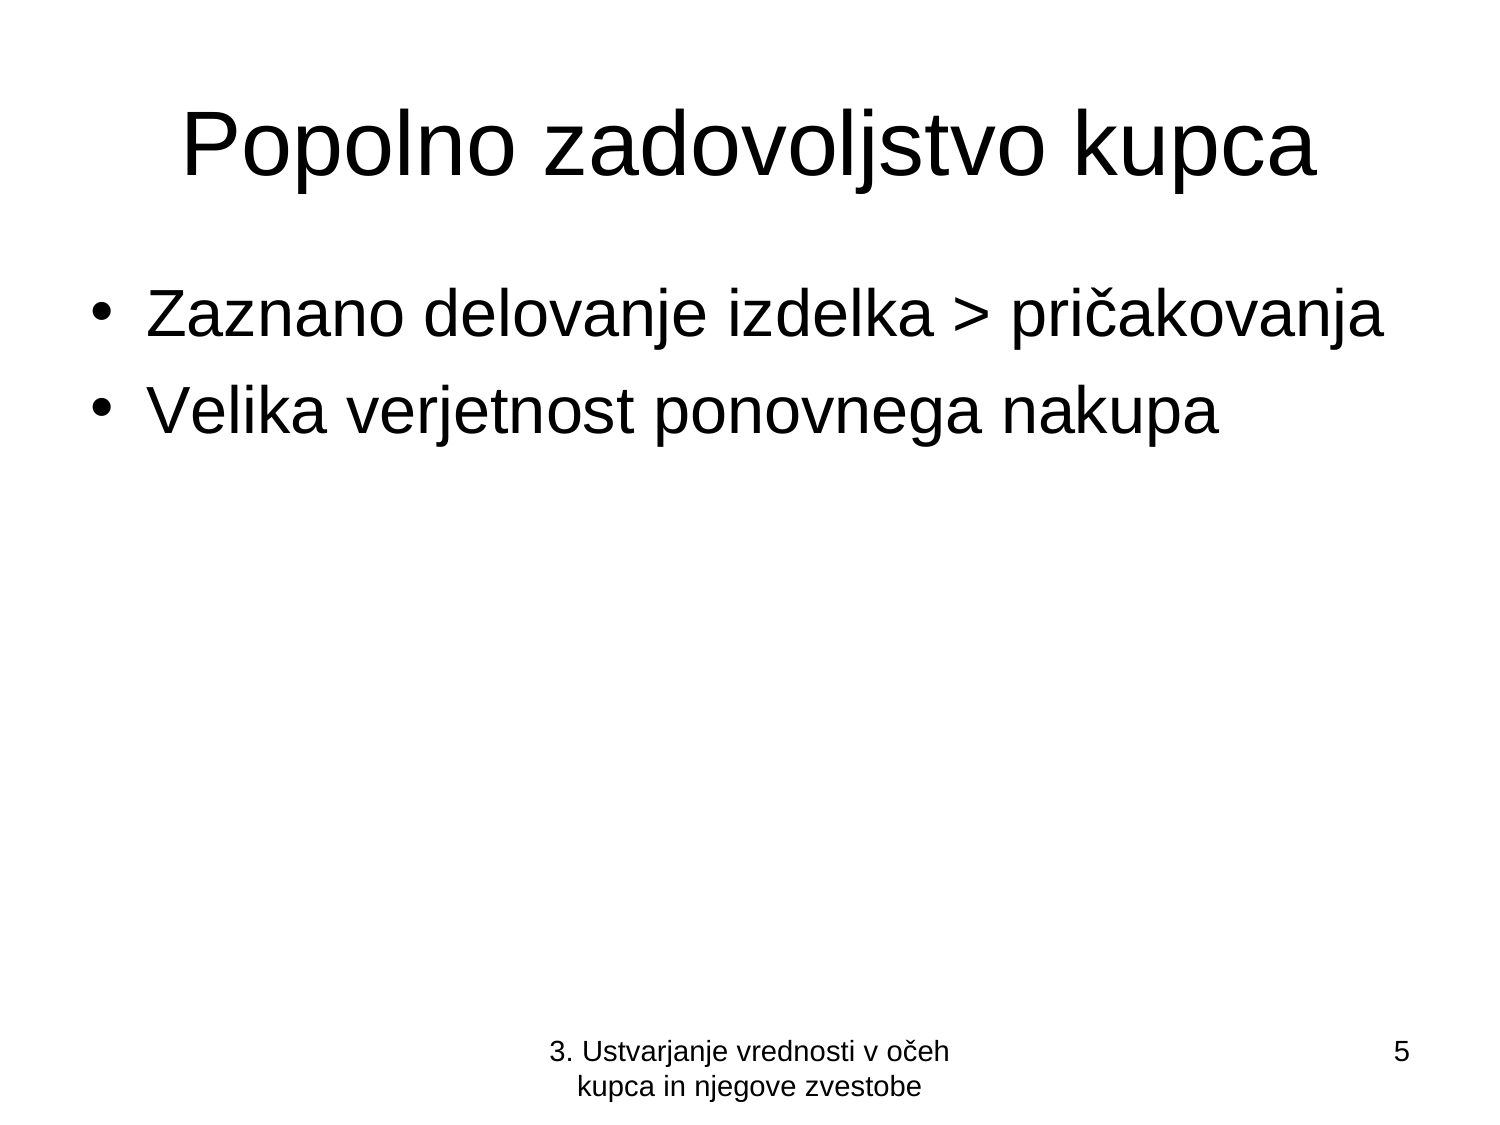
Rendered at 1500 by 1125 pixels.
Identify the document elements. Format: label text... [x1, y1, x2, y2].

title Popolno zadovoljstvo kupca [75, 45, 1426, 233]
list Zaznano delovanje izdelka > pričakovanja Velika verjetnost ponovnega nakupa [75, 262, 1426, 1006]
text_box <number> [1074, 1024, 1426, 1103]
text_box 3. Ustvarjanje vrednosti v očeh kupca in njegove zvestobe [512, 1024, 988, 1103]
